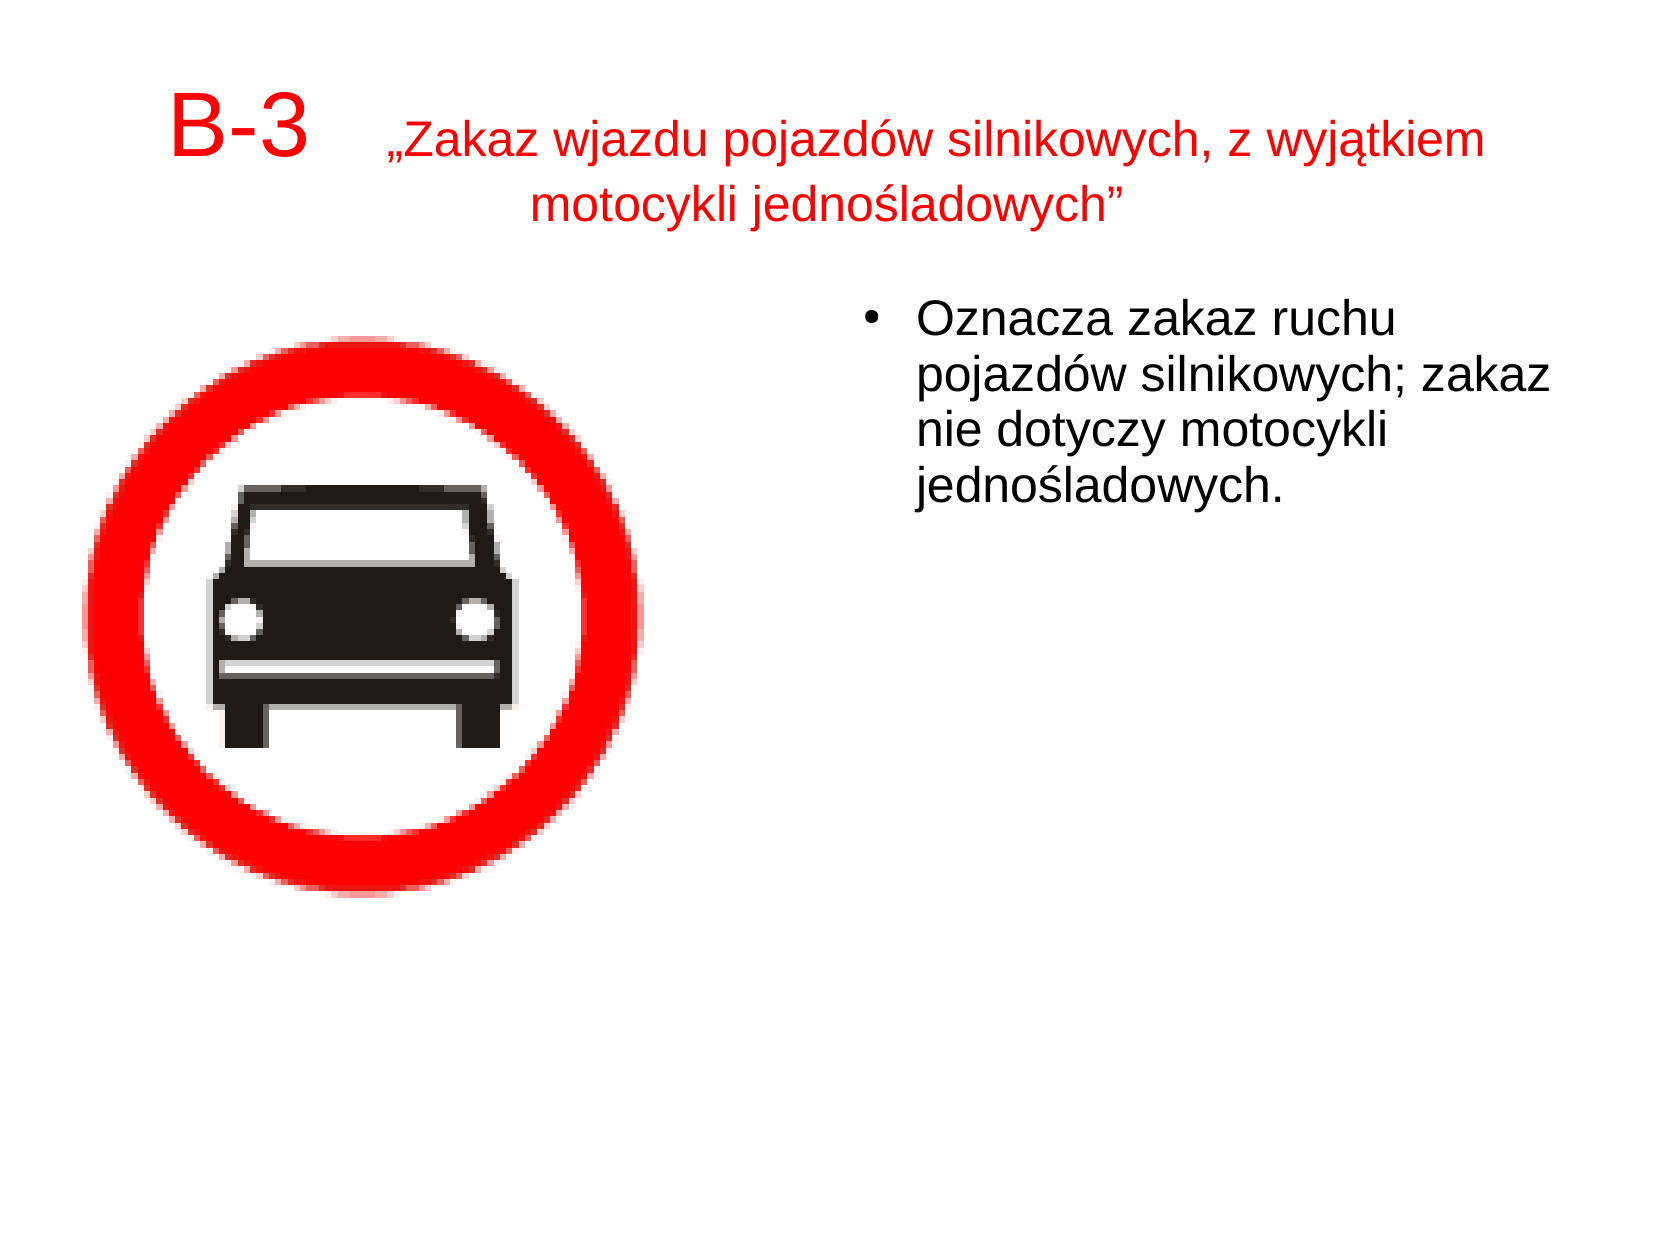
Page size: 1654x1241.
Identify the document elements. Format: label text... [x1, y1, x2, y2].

title B-3 „Zakaz wjazdu pojazdów silnikowych, z wyjątkiem motocykli jednośladowych” [82, 56, 1571, 250]
list Oznacza zakaz ruchu pojazdów silnikowych; zakaz nie dotyczy motocykli jednośladowych. [845, 290, 1572, 1094]
picture [82, 336, 644, 898]
